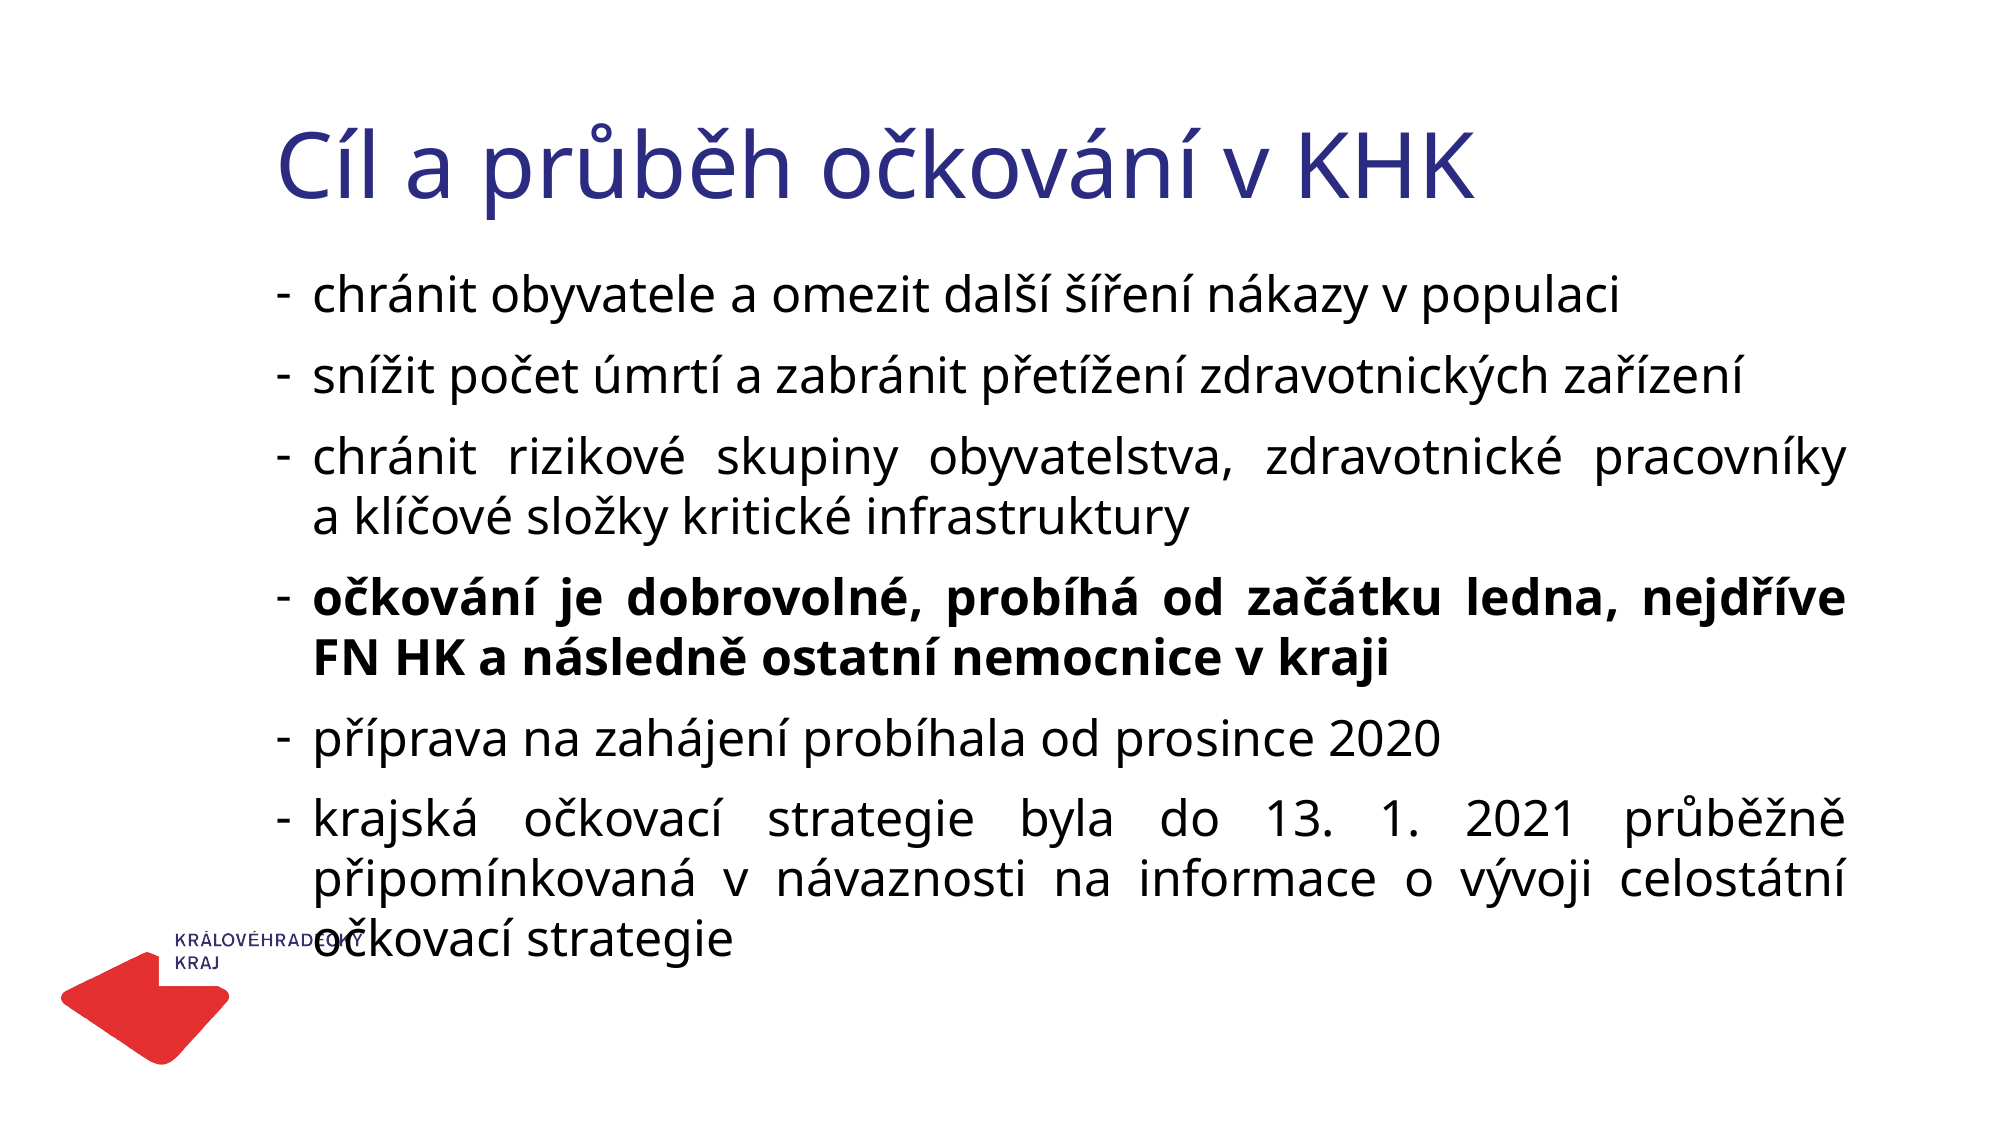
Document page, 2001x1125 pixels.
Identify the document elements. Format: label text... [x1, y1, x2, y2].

title Cíl a průběh očkování v KHK [260, 59, 1863, 255]
text_box [159, 0, 2000, 986]
list chránit obyvatele a omezit další šíření nákazy v populaci snížit počet úmrtí a zabránit přetížení zdravotnických zařízení chránit rizikové skupiny obyvatelstva, zdravotnické pracovníky a klíčové složky kritické infrastruktury očkování je dobrovolné, probíhá od začátku ledna, nejdříve FN HK a následně ostatní nemocnice v kraji příprava na zahájení probíhala od prosince 2020 krajská očkovací strategie byla do 13. 1. 2021 průběžně připomínkovaná v návaznosti na informace o vývoji celostátní očkovací strategie [260, 255, 1863, 1014]
picture [57, 918, 363, 1076]
